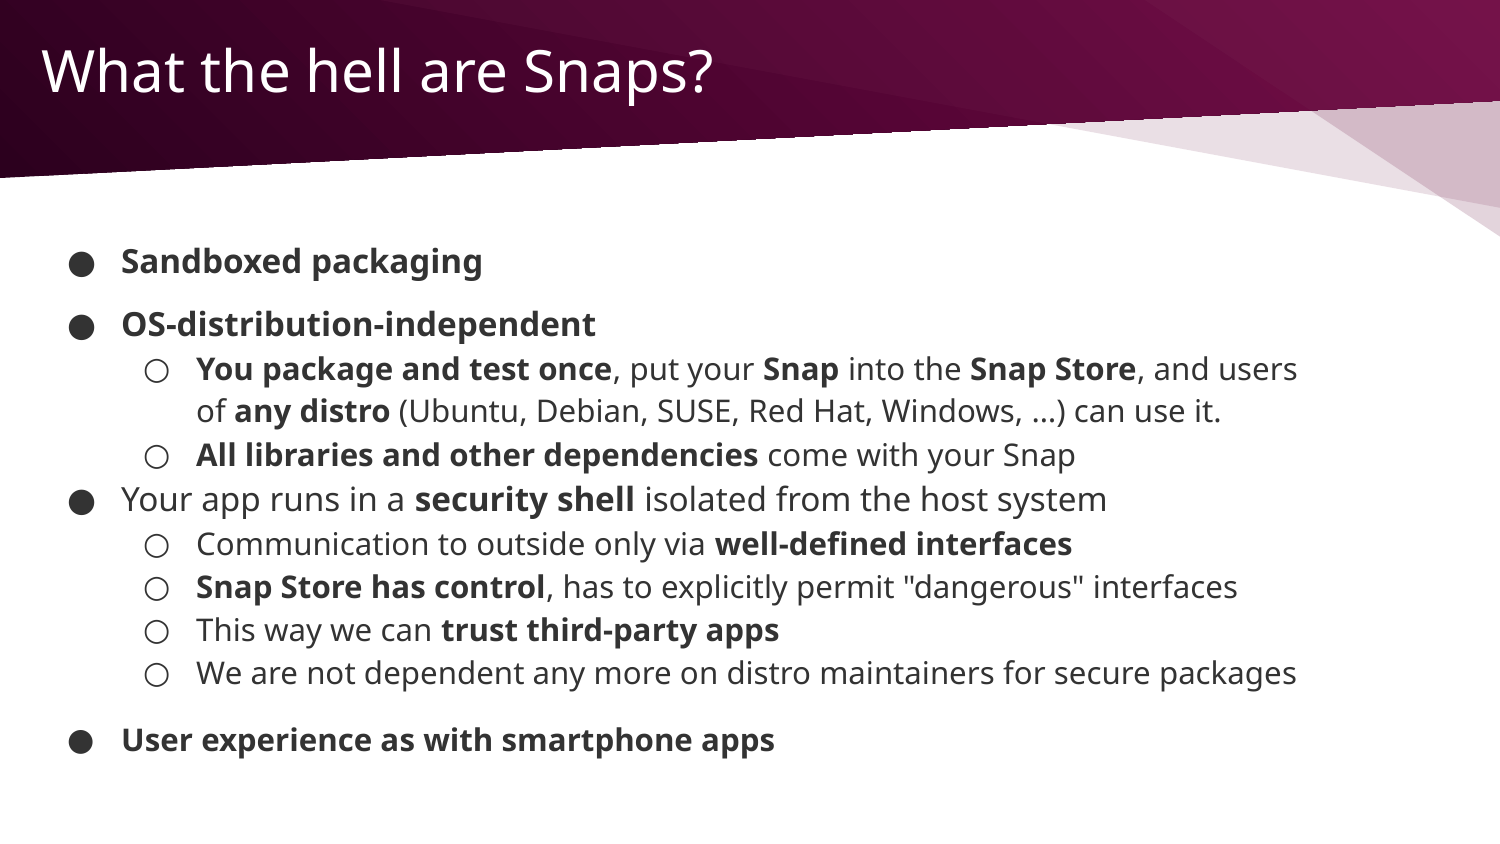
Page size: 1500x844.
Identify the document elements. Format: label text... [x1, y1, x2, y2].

title What the hell are Snaps? [41, 5, 1336, 134]
list Sandboxed packaging OS-distribution-independent You package and test once, put your Snap into the Snap Store, and users of any distro (Ubuntu, Debian, SUSE, Red Hat, Windows, …) can use it. All libraries and other dependencies come with your Snap Your app runs in a security shell isolated from the host system Communication to outside only via well-defined interfaces Snap Store has control, has to explicitly permit "dangerous" interfaces This way we can trust third-party apps We are not dependent any more on distro maintainers for secure packages User experience as with smartphone apps [35, 229, 1324, 789]
